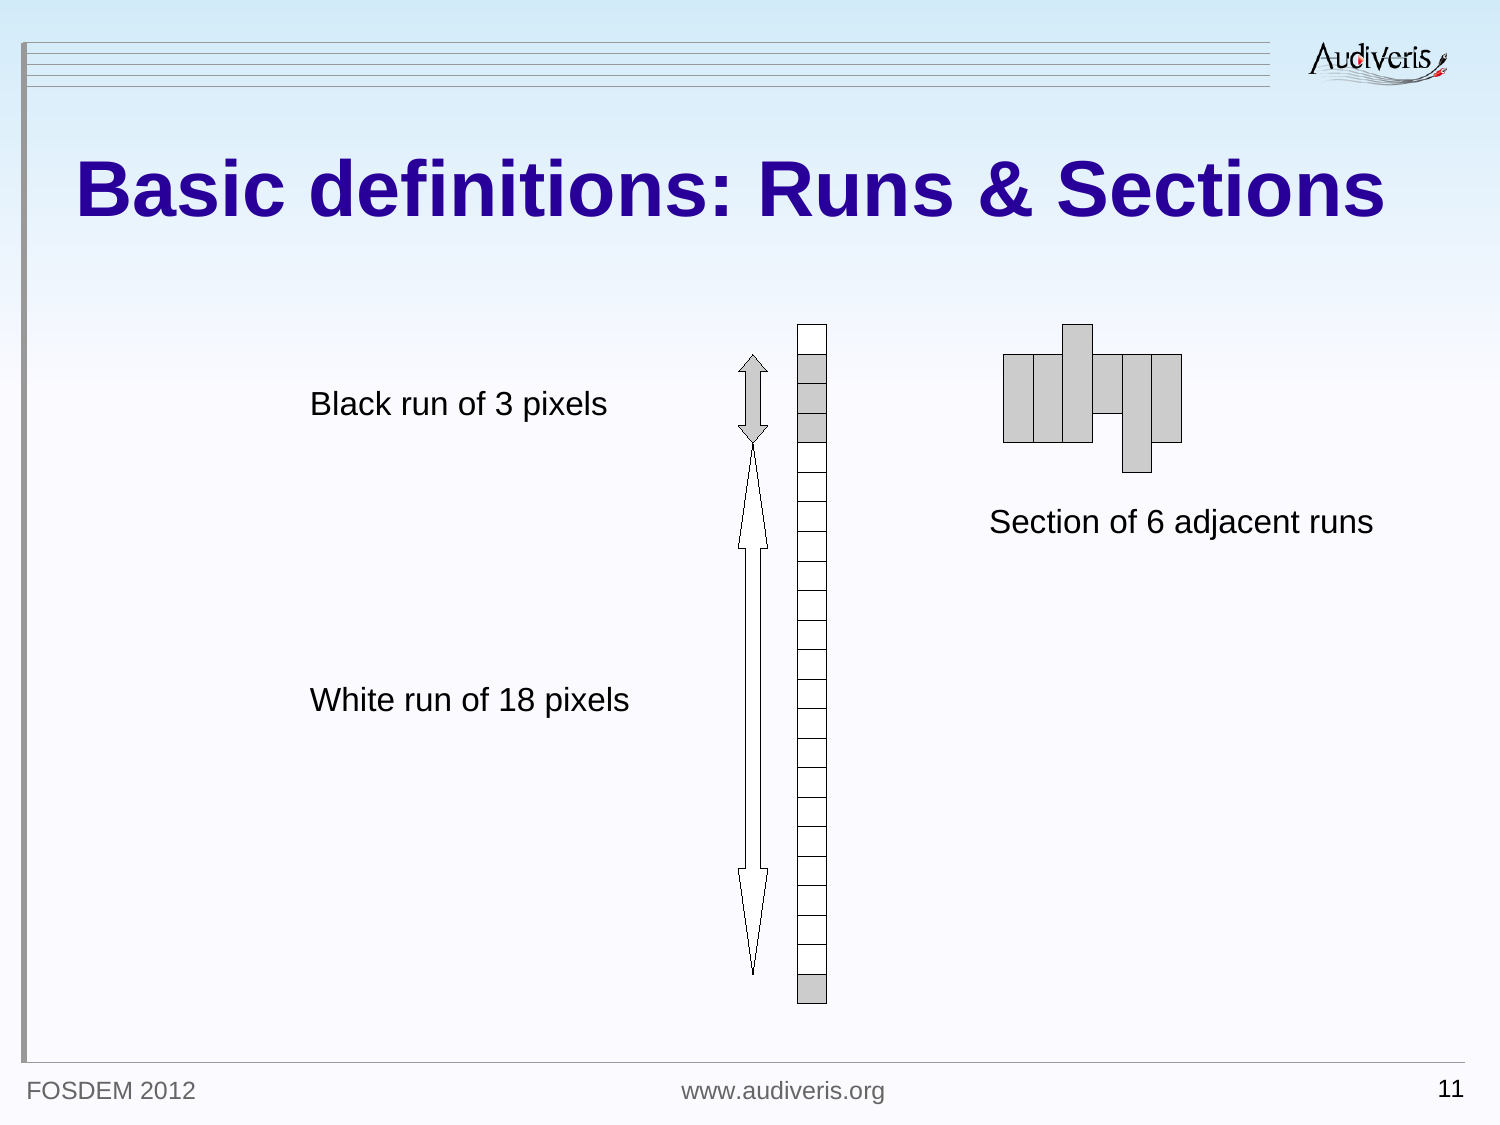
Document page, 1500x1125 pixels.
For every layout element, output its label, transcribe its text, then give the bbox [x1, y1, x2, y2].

text_box Black run of 3 pixels [295, 383, 709, 430]
text_box [738, 354, 768, 975]
title Basic definitions: Runs & Sections [75, 130, 1437, 264]
picture [1306, 29, 1447, 89]
text_box [797, 324, 827, 1004]
text_box Section of 6 adjacent runs [974, 501, 1418, 548]
text_box [1003, 324, 1182, 473]
text_box White run of 18 pixels [295, 679, 709, 725]
